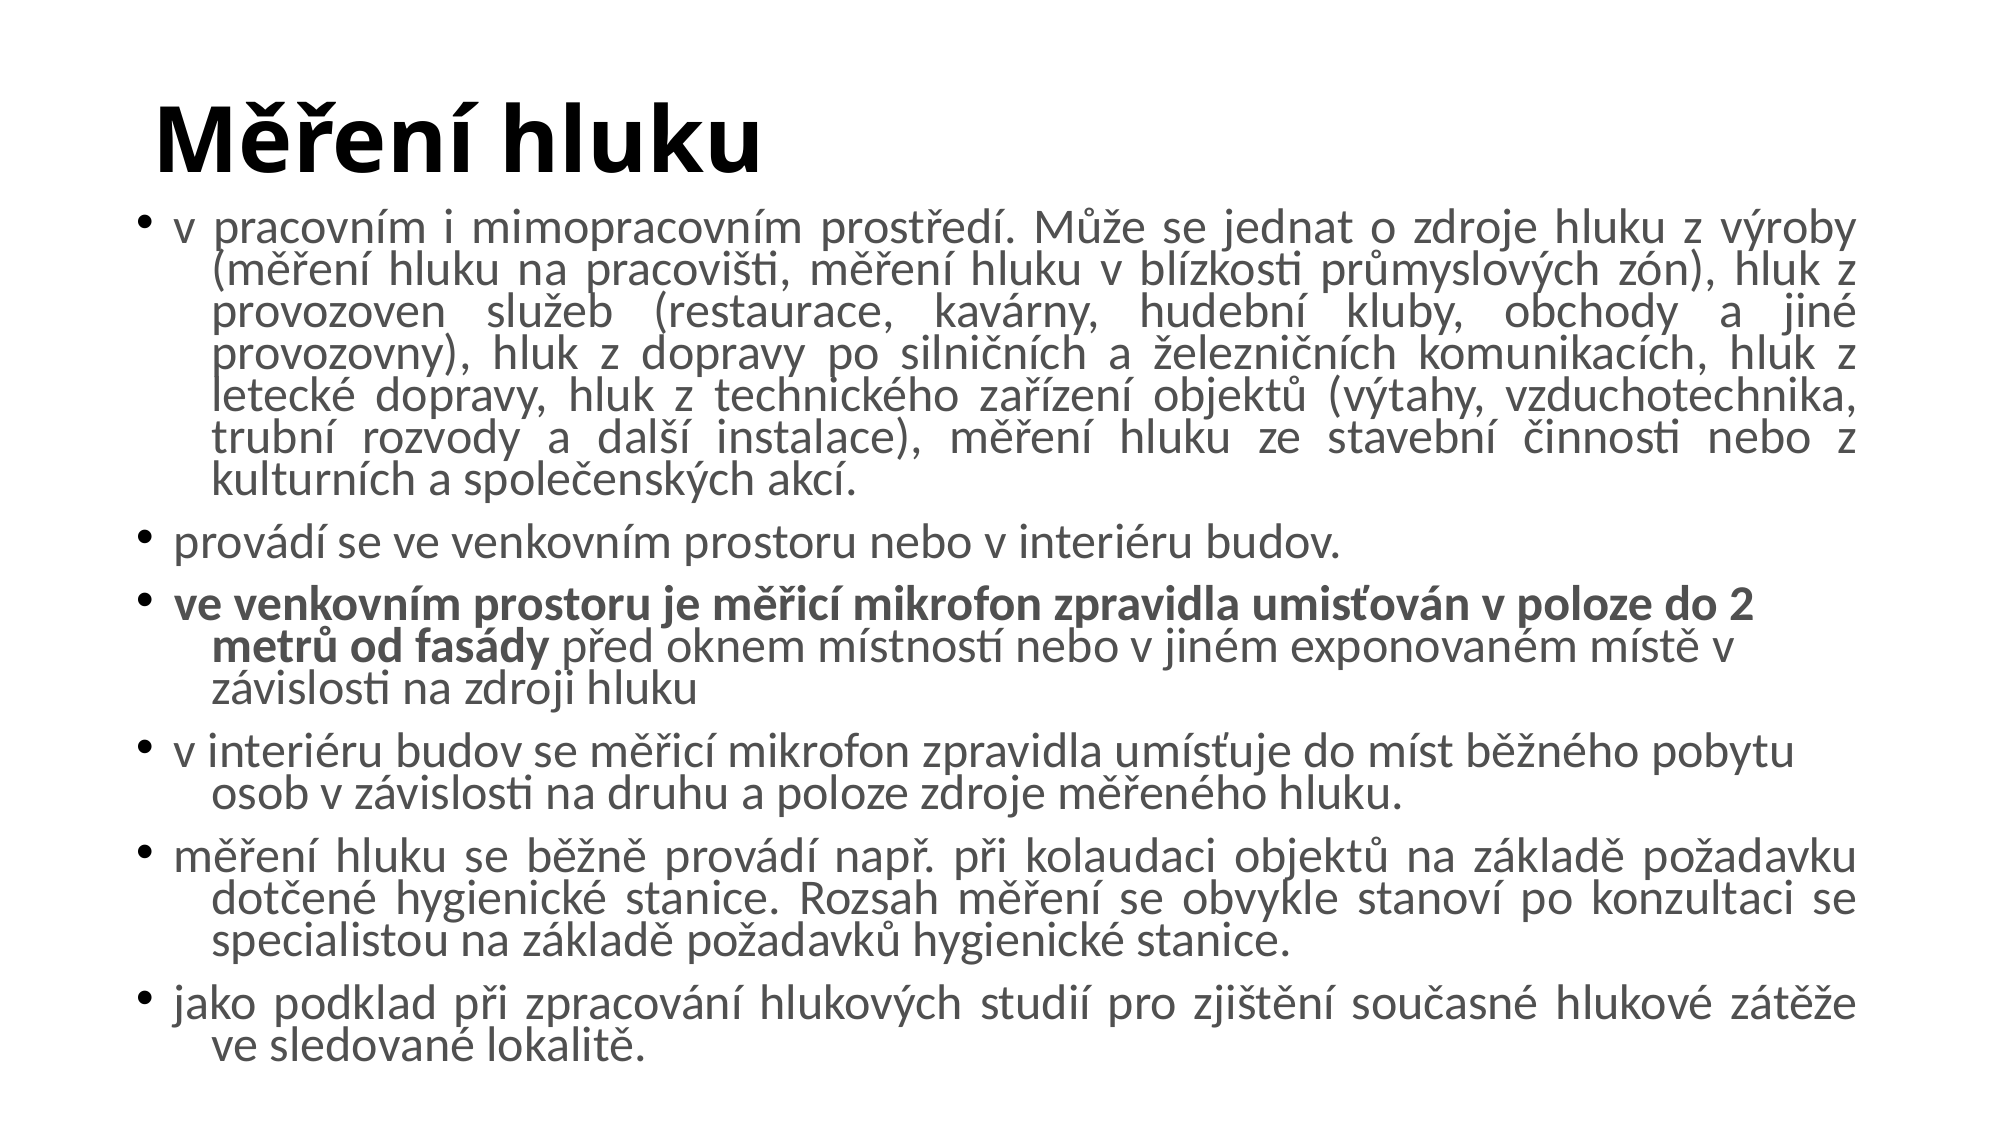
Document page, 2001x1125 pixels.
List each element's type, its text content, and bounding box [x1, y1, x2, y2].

title Měření hluku [137, 59, 1824, 202]
list v pracovním i mimopracovním prostředí. Může se jednat o zdroje hluku z výroby (měření hluku na pracovišti, měření hluku v blízkosti průmyslových zón), hluk z provozoven služeb (restaurace, kavárny, hudební kluby, obchody a jiné provozovny), hluk z dopravy po silničních a železničních komunikacích, hluk z letecké dopravy, hluk z technického zařízení objektů (výtahy, vzduchotechnika, trubní rozvody a další instalace), měření hluku ze stavební činnosti nebo z kulturních a společenských akcí. provádí se ve venkovním prostoru nebo v interiéru budov. ve venkovním prostoru je měřicí mikrofon zpravidla umisťován v poloze do 2 metrů od fasády před oknem místností nebo v jiném exponovaném místě v závislosti na zdroji hluku v interiéru budov se měřicí mikrofon zpravidla umísťuje do míst běžného pobytu osob v závislosti na druhu a poloze zdroje měřeného hluku. měření hluku se běžně provádí např. při kolaudaci objektů na základě požadavku dotčené hygienické stanice. Rozsah měření se obvykle stanoví po konzultaci se specialistou na základě požadavků hygienické stanice. jako podklad při zpracování hlukových studií pro zjištění současné hlukové zátěže ve sledované lokalitě. [121, 202, 1874, 1125]
